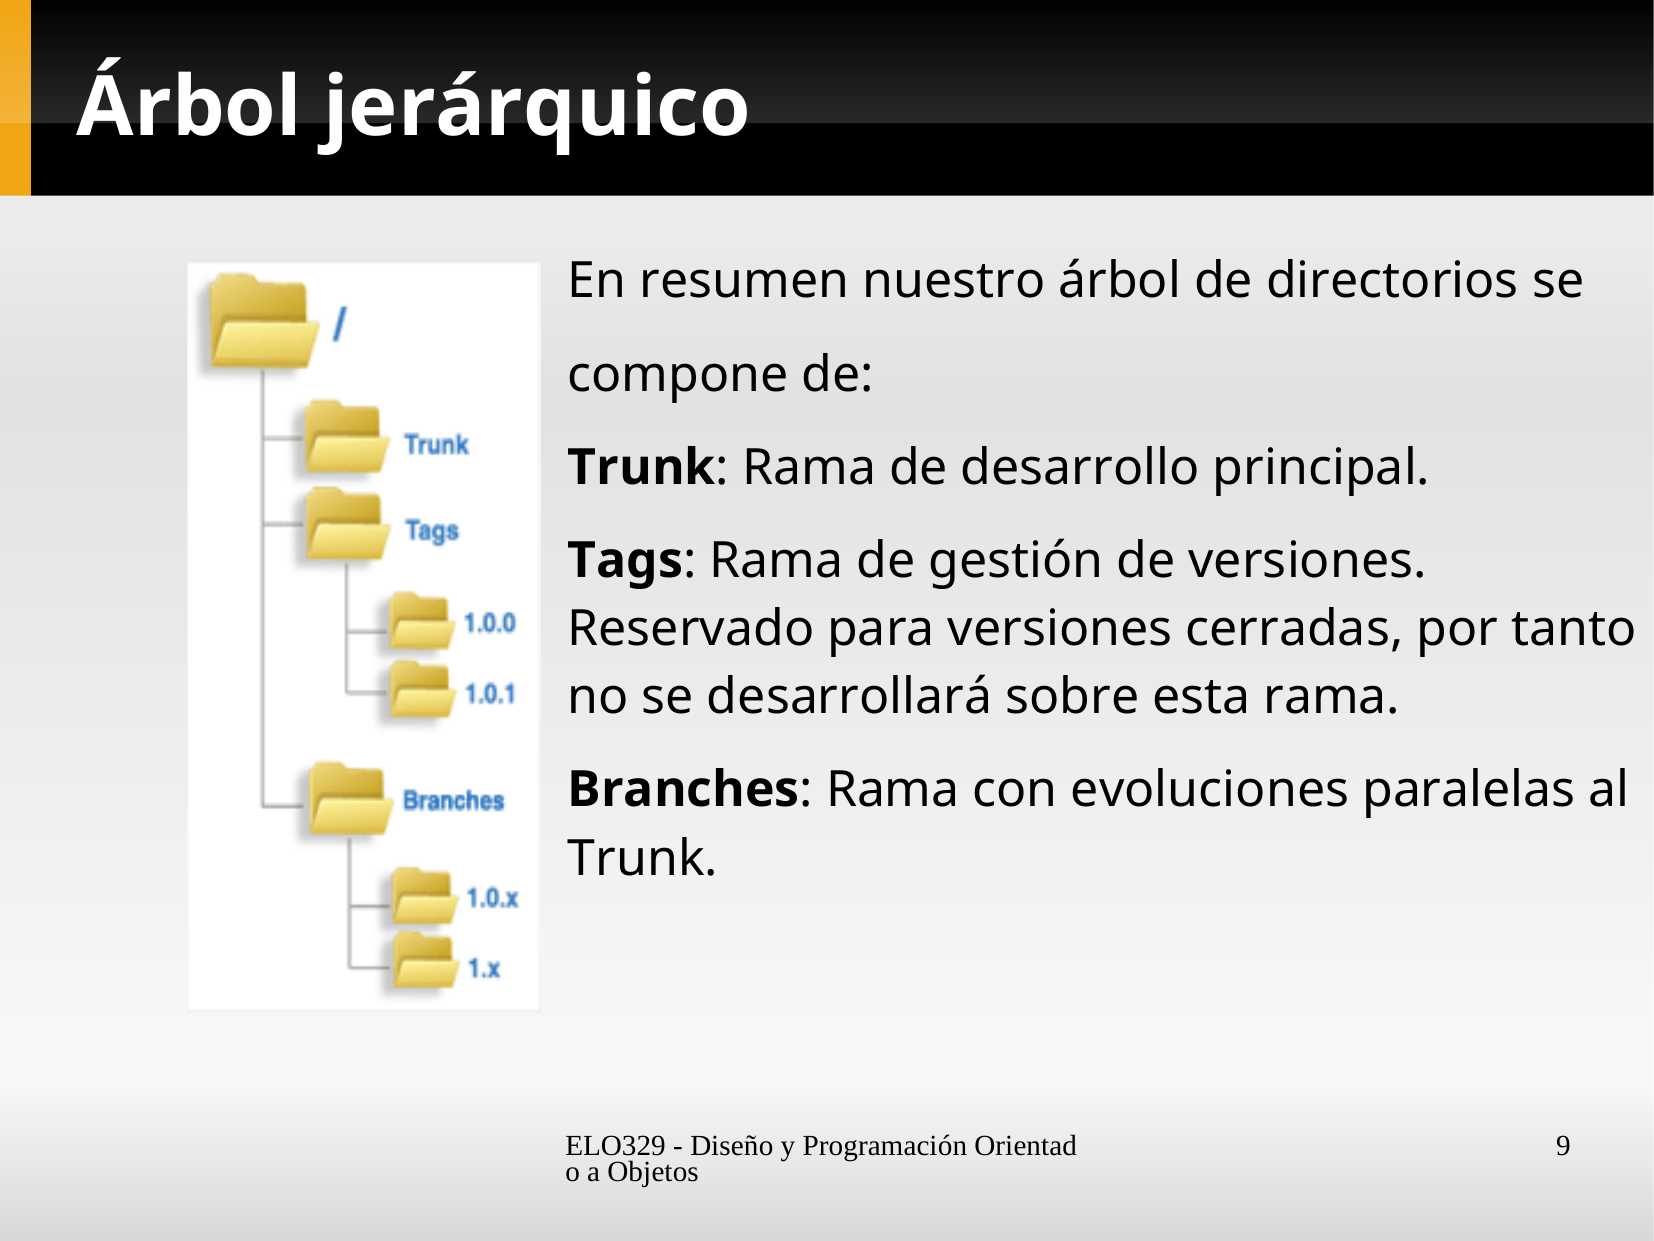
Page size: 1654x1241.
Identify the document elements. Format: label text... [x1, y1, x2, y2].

title Árbol jerárquico [76, 0, 1565, 208]
picture [0, 0, 1654, 1241]
text_box En resumen nuestro árbol de directorios se compone de: Trunk: Rama de desarrollo principal. Tags: Rama de gestión de versiones. Reservado para versiones cerradas, por tanto no se desarrollará sobre esta rama. Branches: Rama con evoluciones paralelas al Trunk. [552, 237, 1654, 901]
